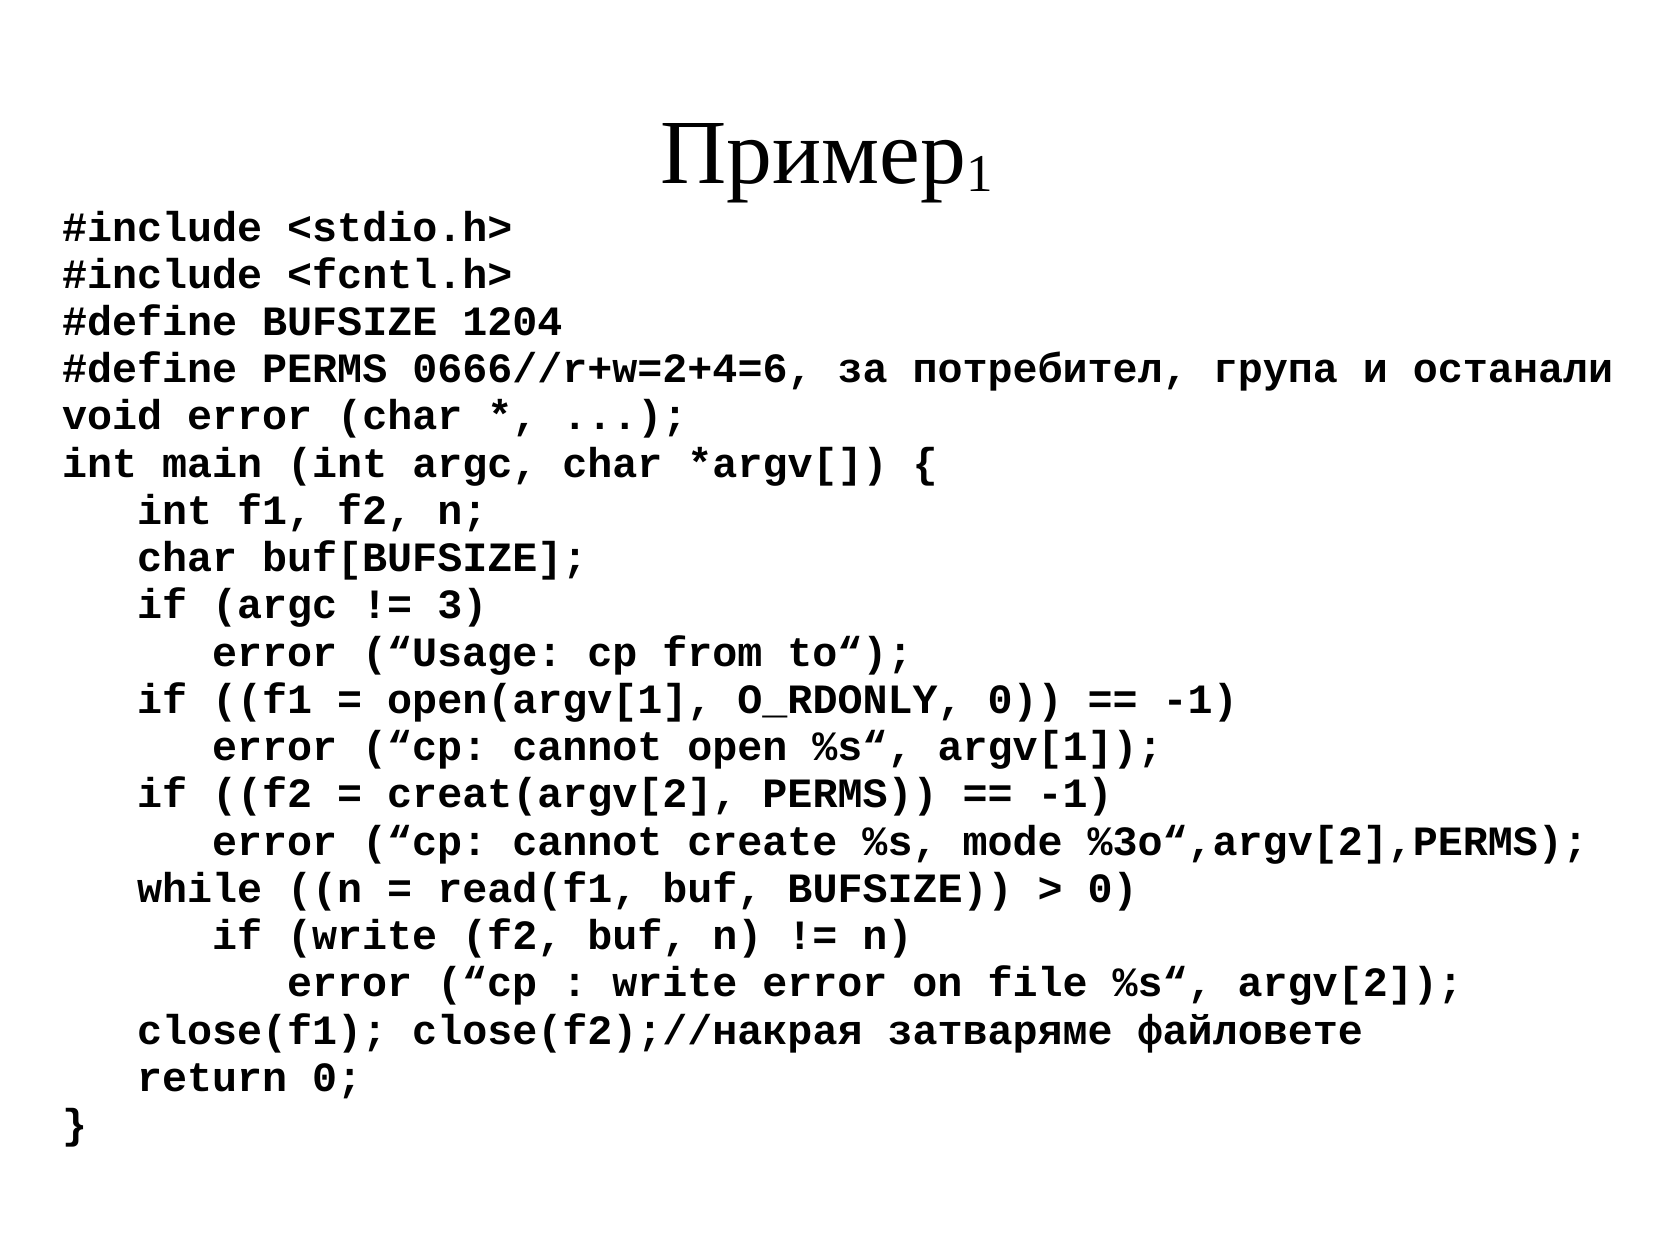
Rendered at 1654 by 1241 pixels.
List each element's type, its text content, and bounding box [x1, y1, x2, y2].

title Пример1 [82, 49, 1571, 198]
text_box #include <stdio.h> #include <fcntl.h> #define BUFSIZE 1204 #define PERMS 0666//r+w=2+4=6, за потребител, група и останали void error (char *, ...); int main (int argc, char *argv[]) { int f1, f2, n; char buf[BUFSIZE]; if (argc != 3) error (“Usage: cp from to“); if ((f1 = open(argv[1], O_RDONLY, 0)) == -1) error (“cp: cannot open %s“, argv[1]); if ((f2 = creat(argv[2], PERMS)) == -1) error (“cp: cannot create %s, mode %3o“,argv[2],PERMS); while ((n = read(f1, buf, BUFSIZE)) > 0) if (write (f2, buf, n) != n) error (“cp : write error on file %s“, argv[2]); close(f1); close(f2);//накрая затваряме файловете return 0; } [47, 198, 1636, 1170]
